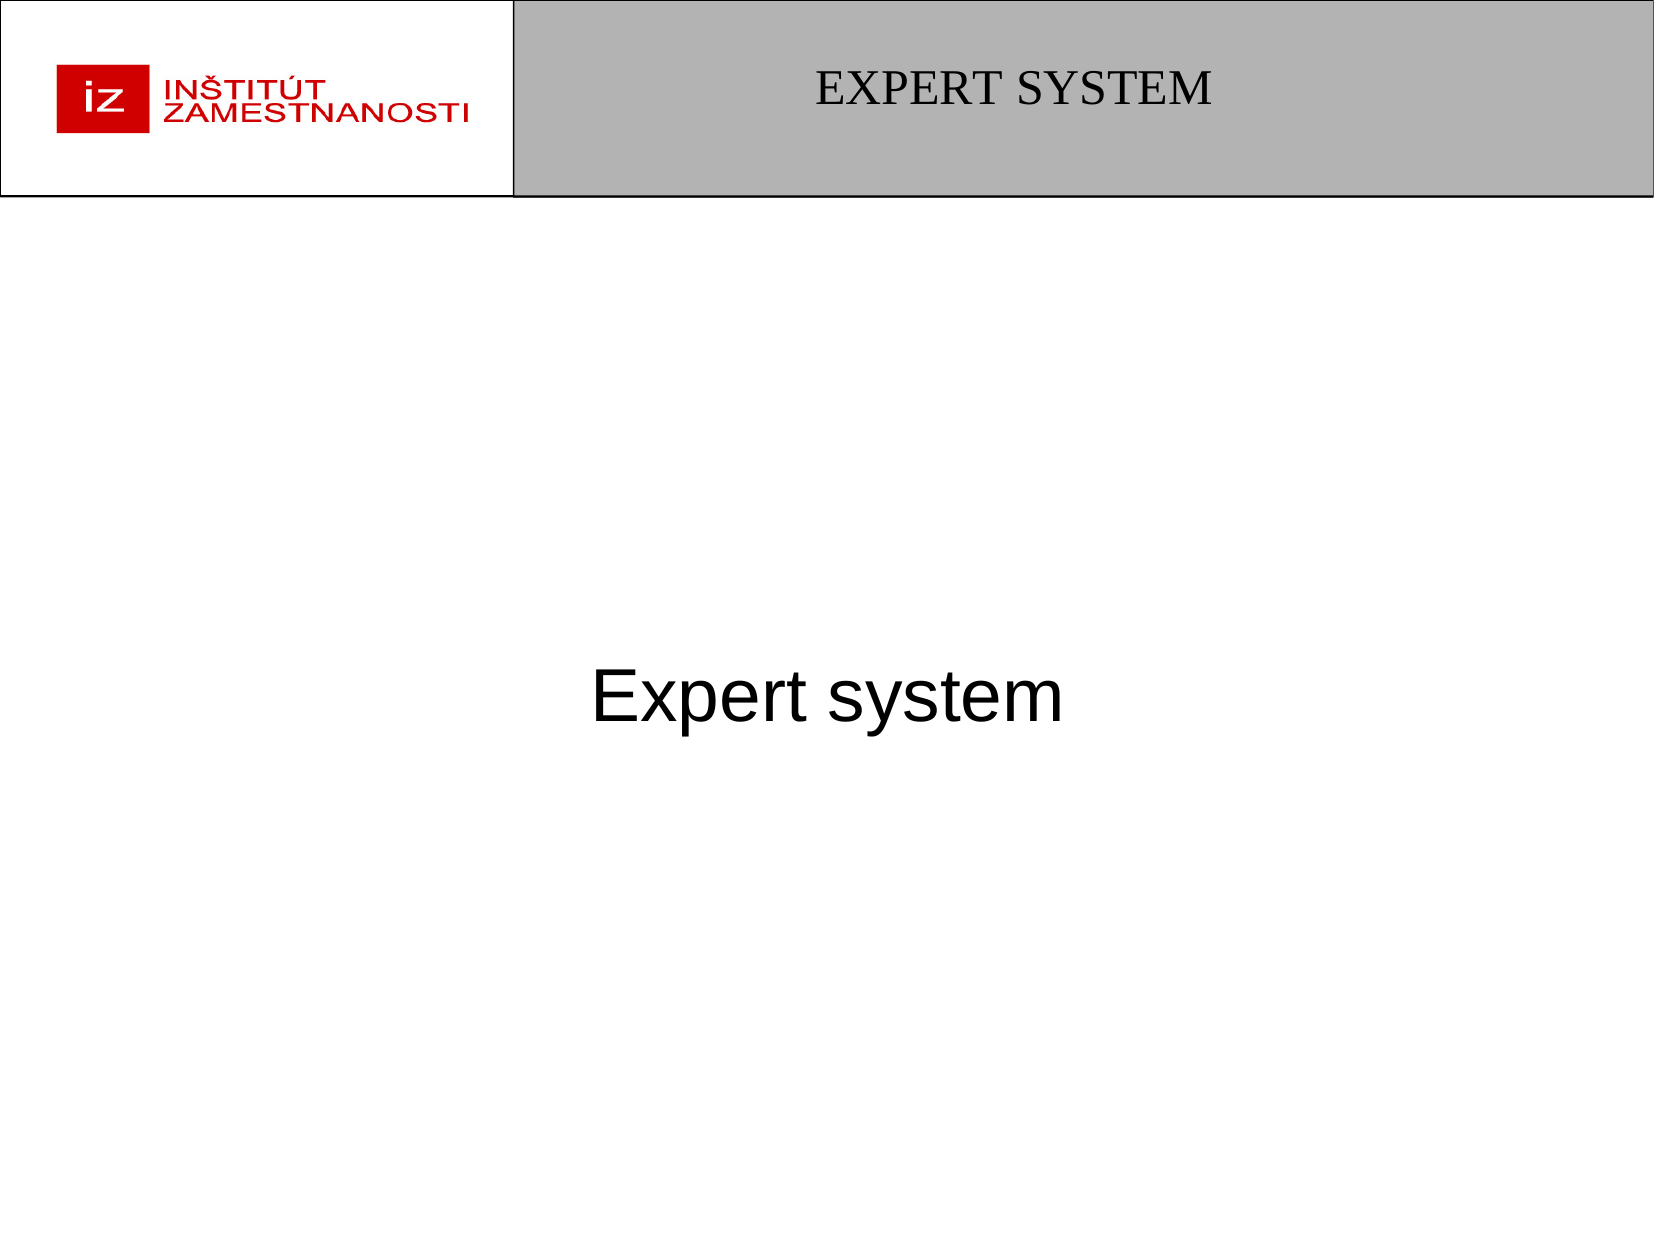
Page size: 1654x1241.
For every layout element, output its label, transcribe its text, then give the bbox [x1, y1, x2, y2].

text_box [0, 0, 1654, 197]
picture [5, 5, 513, 190]
list Expert system [123, 340, 1536, 1123]
text_box EXPERT SYSTEM [800, 59, 1329, 130]
